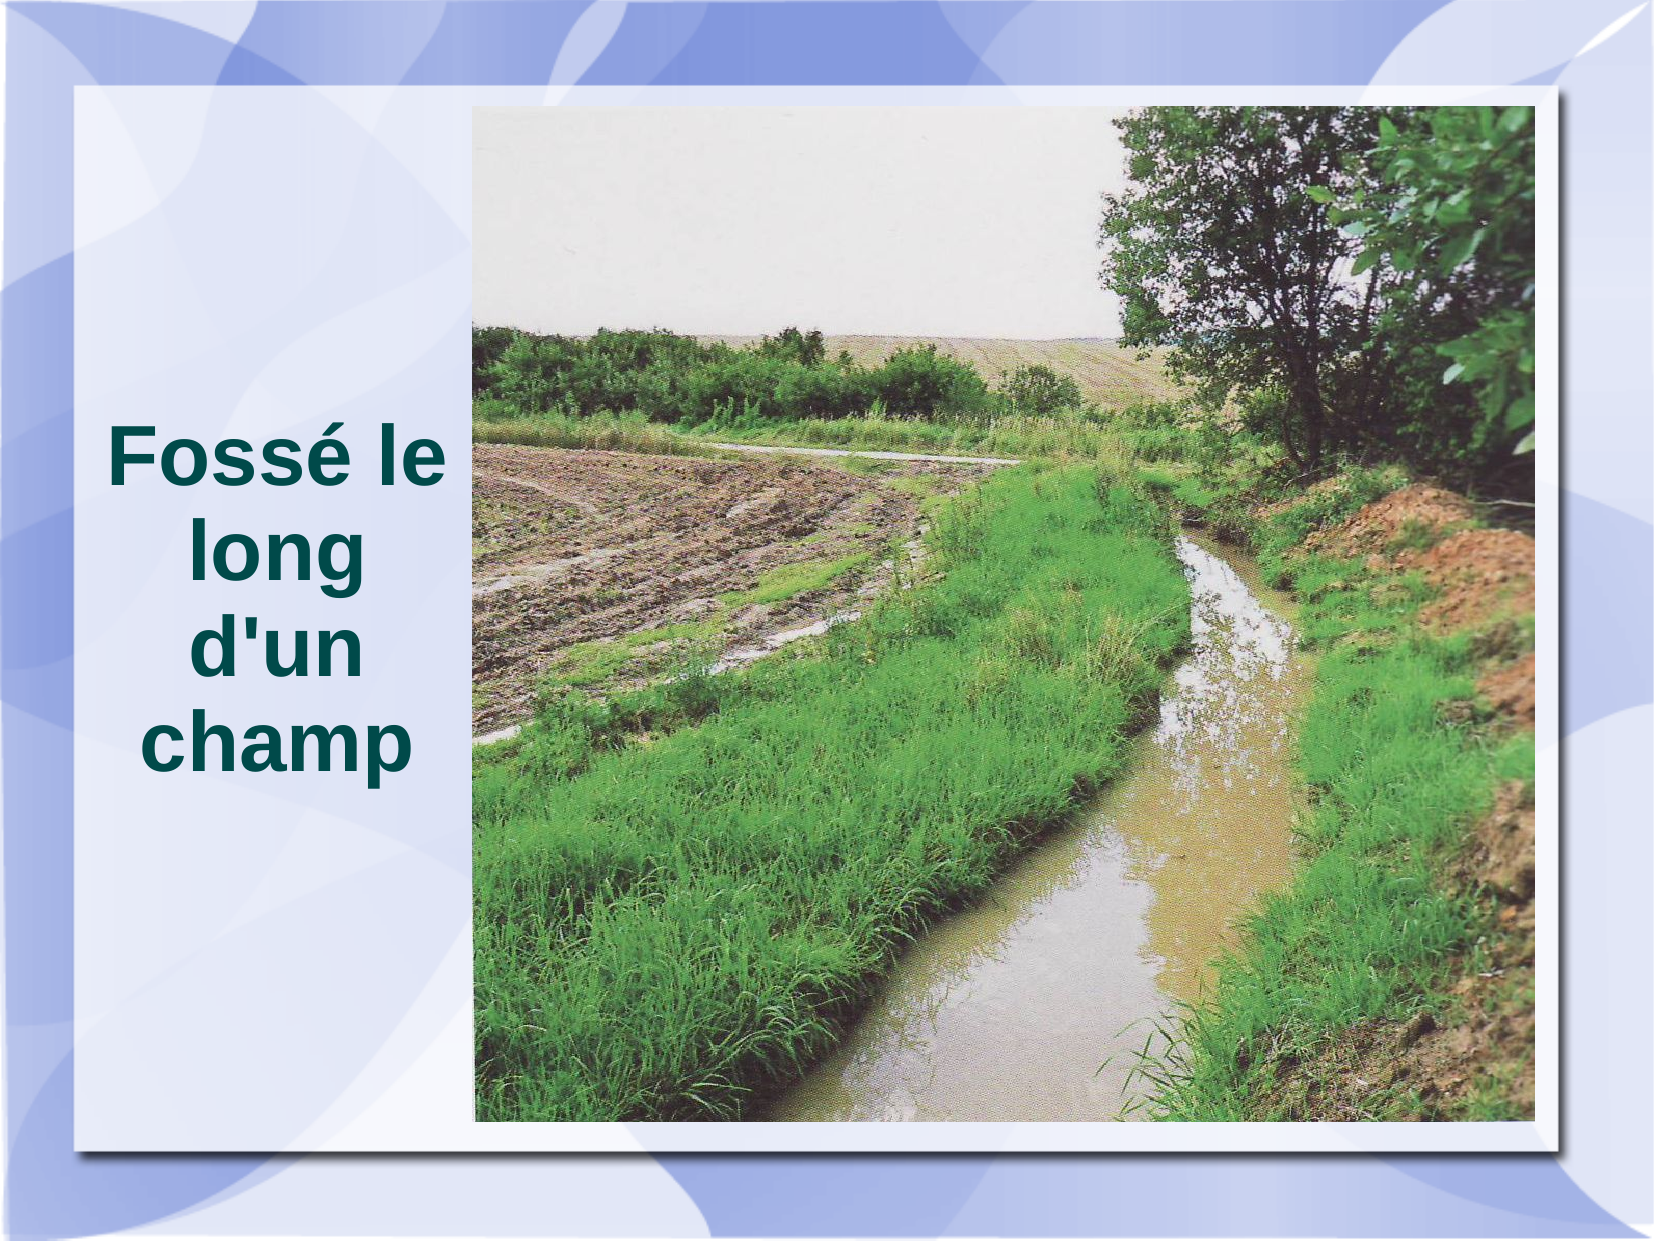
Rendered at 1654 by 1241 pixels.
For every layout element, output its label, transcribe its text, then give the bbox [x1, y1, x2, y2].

picture [0, 0, 1654, 1241]
title Fossé le long d'un champ [106, 72, 449, 1122]
